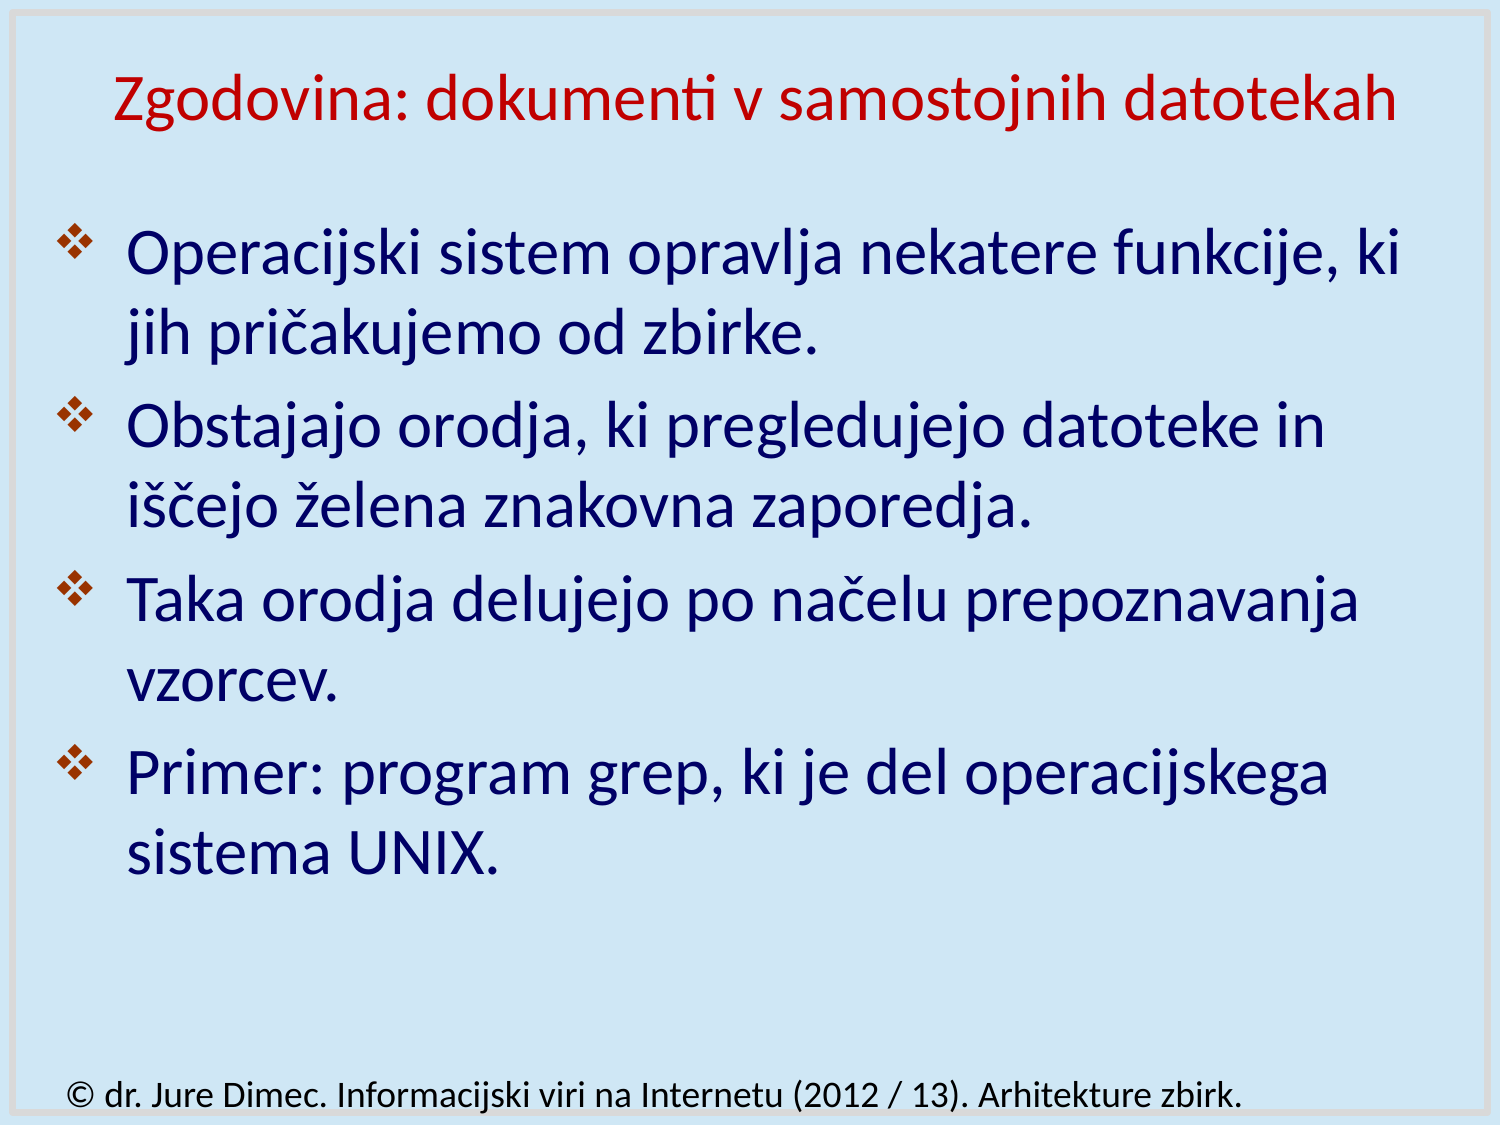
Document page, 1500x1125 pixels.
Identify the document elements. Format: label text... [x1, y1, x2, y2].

list Operacijski sistem opravlja nekatere funkcije, ki jih pričakujemo od zbirke. Obstajajo orodja, ki pregledujejo datoteke in iščejo želena znakovna zaporedja. Taka orodja delujejo po načelu prepoznavanja vzorcev. Primer: program grep, ki je del operacijskega sistema UNIX. [37, 200, 1475, 1050]
title Zgodovina: dokumenti v samostojnih datotekah [37, 37, 1475, 150]
footer © dr. Jure Dimec. Informacijski viri na Internetu (2012 / 13). Arhitekture zbirk. [50, 1062, 1300, 1103]
